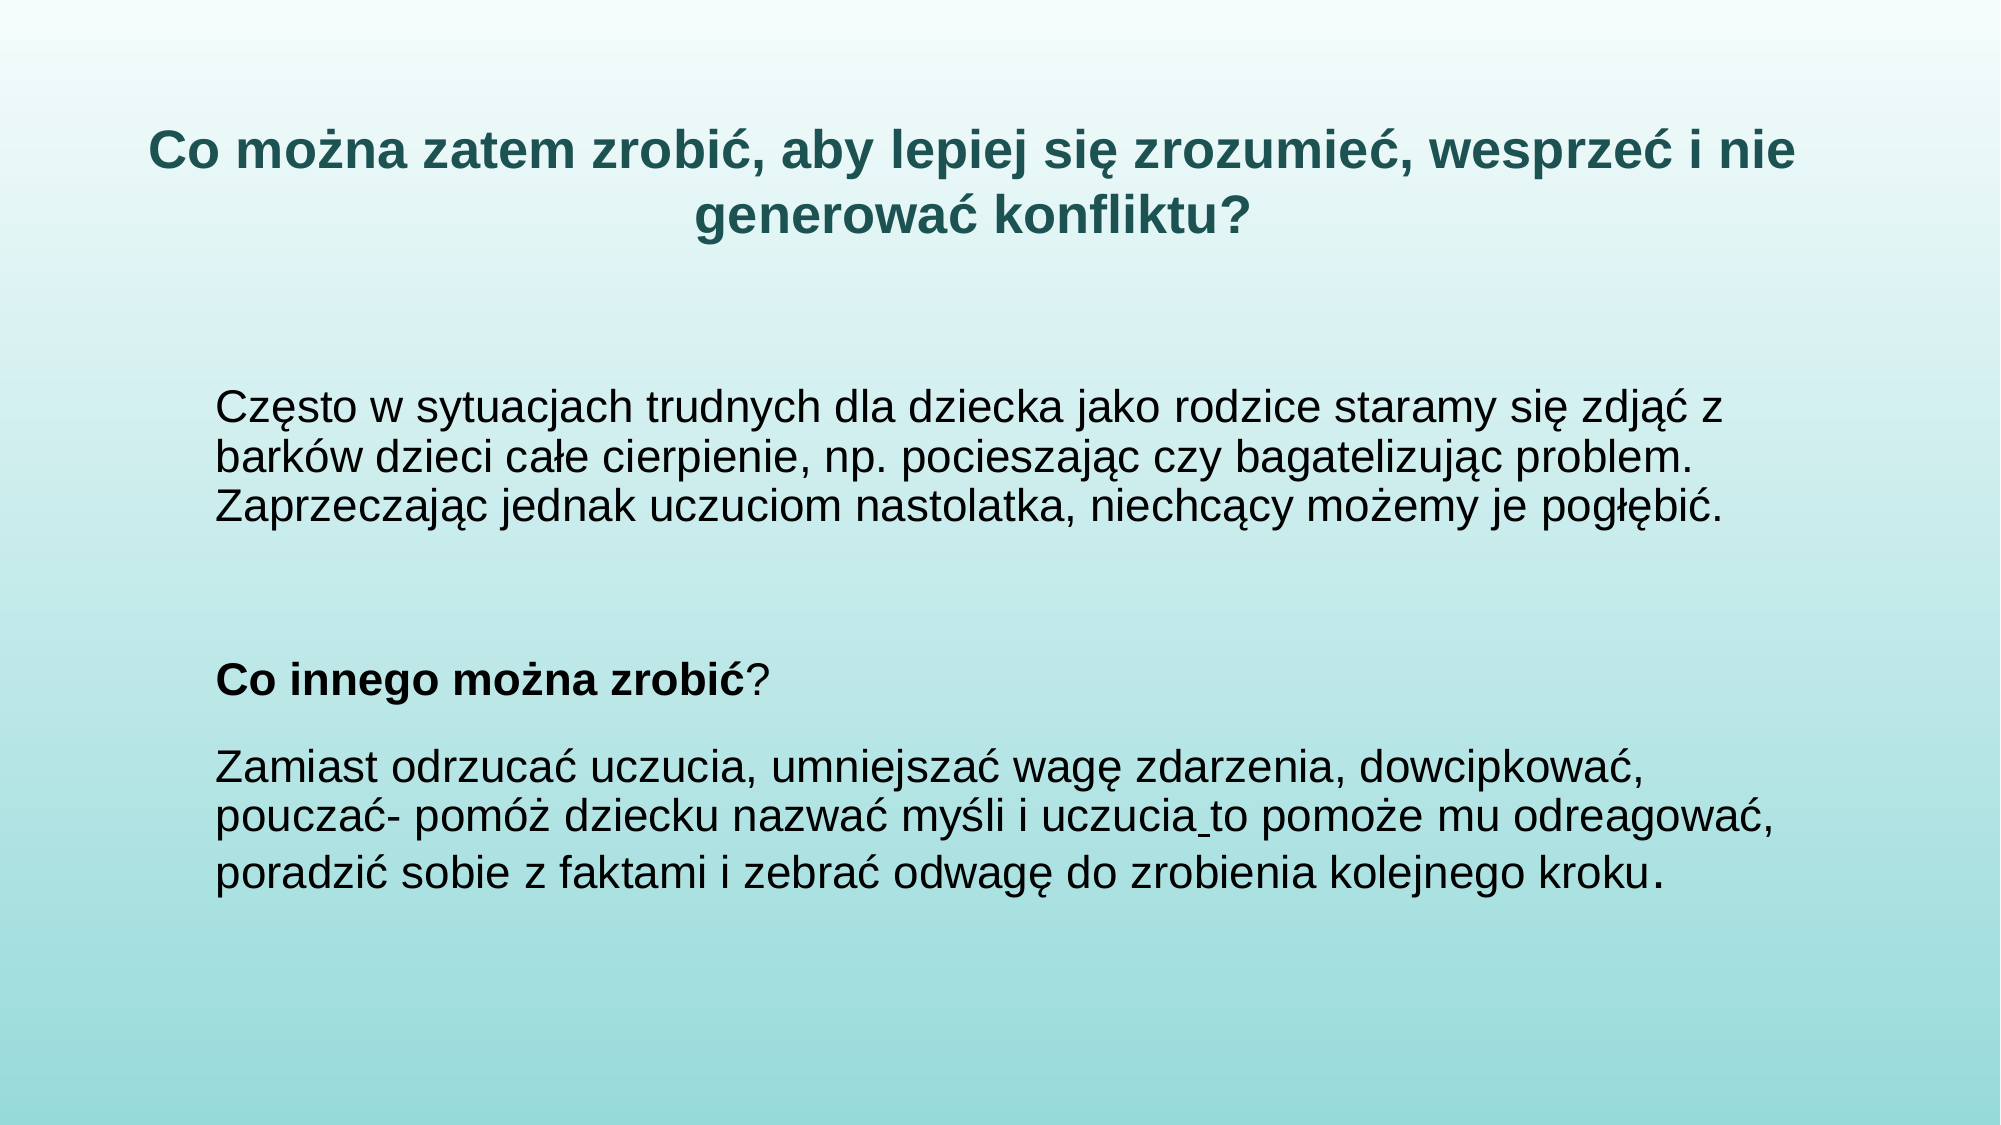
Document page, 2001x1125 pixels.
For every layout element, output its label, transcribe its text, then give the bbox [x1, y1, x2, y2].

text_box Często w sytuacjach trudnych dla dziecka jako rodzice staramy się zdjąć z barków dzieci całe cierpienie, np. pocieszając czy bagatelizując problem. Zaprzeczając jednak uczuciom nastolatka, niechcący możemy je pogłębić. Co innego można zrobić? Zamiast odrzucać uczucia, umniejszać wagę zdarzenia, dowcipkować, pouczać- pomóż dziecku nazwać myśli i uczucia to pomoże mu odreagować, poradzić sobie z faktami i zebrać odwagę do zrobienia kolejnego kroku. [200, 283, 1850, 1125]
text_box Co można zatem zrobić, aby lepiej się zrozumieć, wesprzeć i nie generować konfliktu? [81, 106, 1867, 1069]
